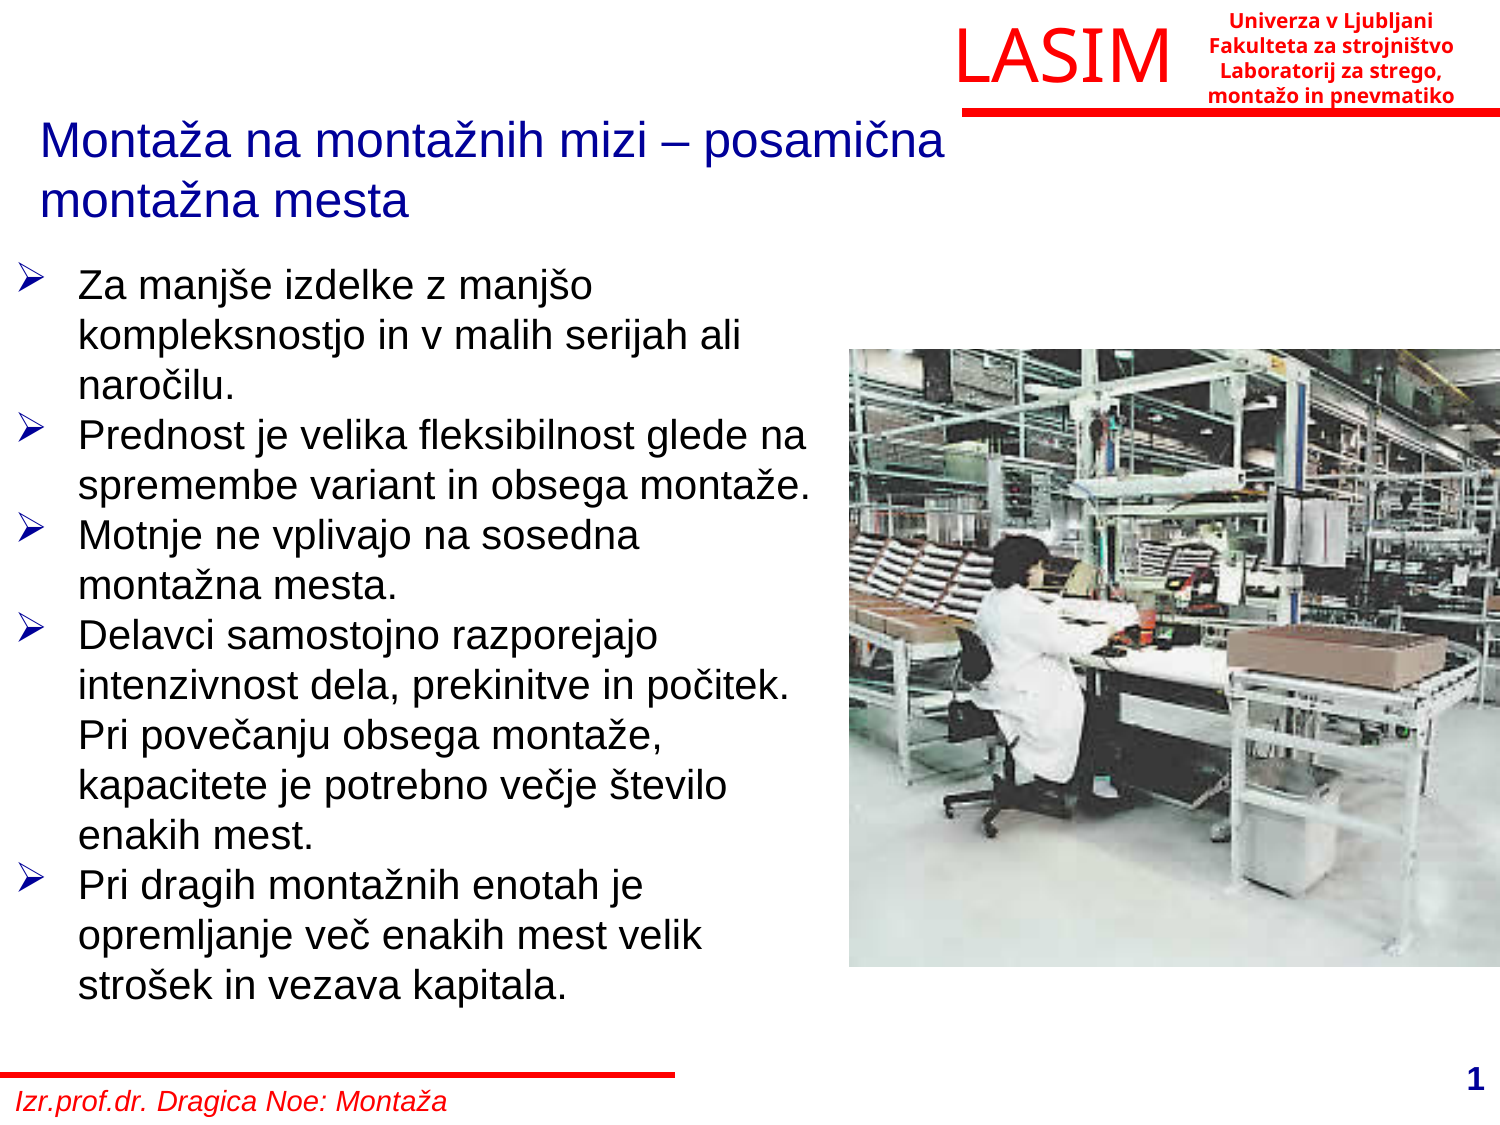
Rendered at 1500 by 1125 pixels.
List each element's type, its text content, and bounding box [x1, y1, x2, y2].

picture [849, 349, 1500, 967]
text_box Za manjše izdelke z manjšo kompleksnostjo in v malih serijah ali naročilu. Prednost je velika fleksibilnost glede na spremembe variant in obsega montaže. Motnje ne vplivajo na sosedna montažna mesta. Delavci samostojno razporejajo intenzivnost dela, prekinitve in počitek. Pri povečanju obsega montaže, kapacitete je potrebno večje število enakih mest. Pri dragih montažnih enotah je opremljanje več enakih mest velik strošek in vezava kapitala. [0, 249, 838, 1016]
text_box Montaža na montažnih mizi – posamična montažna mesta [24, 99, 963, 236]
